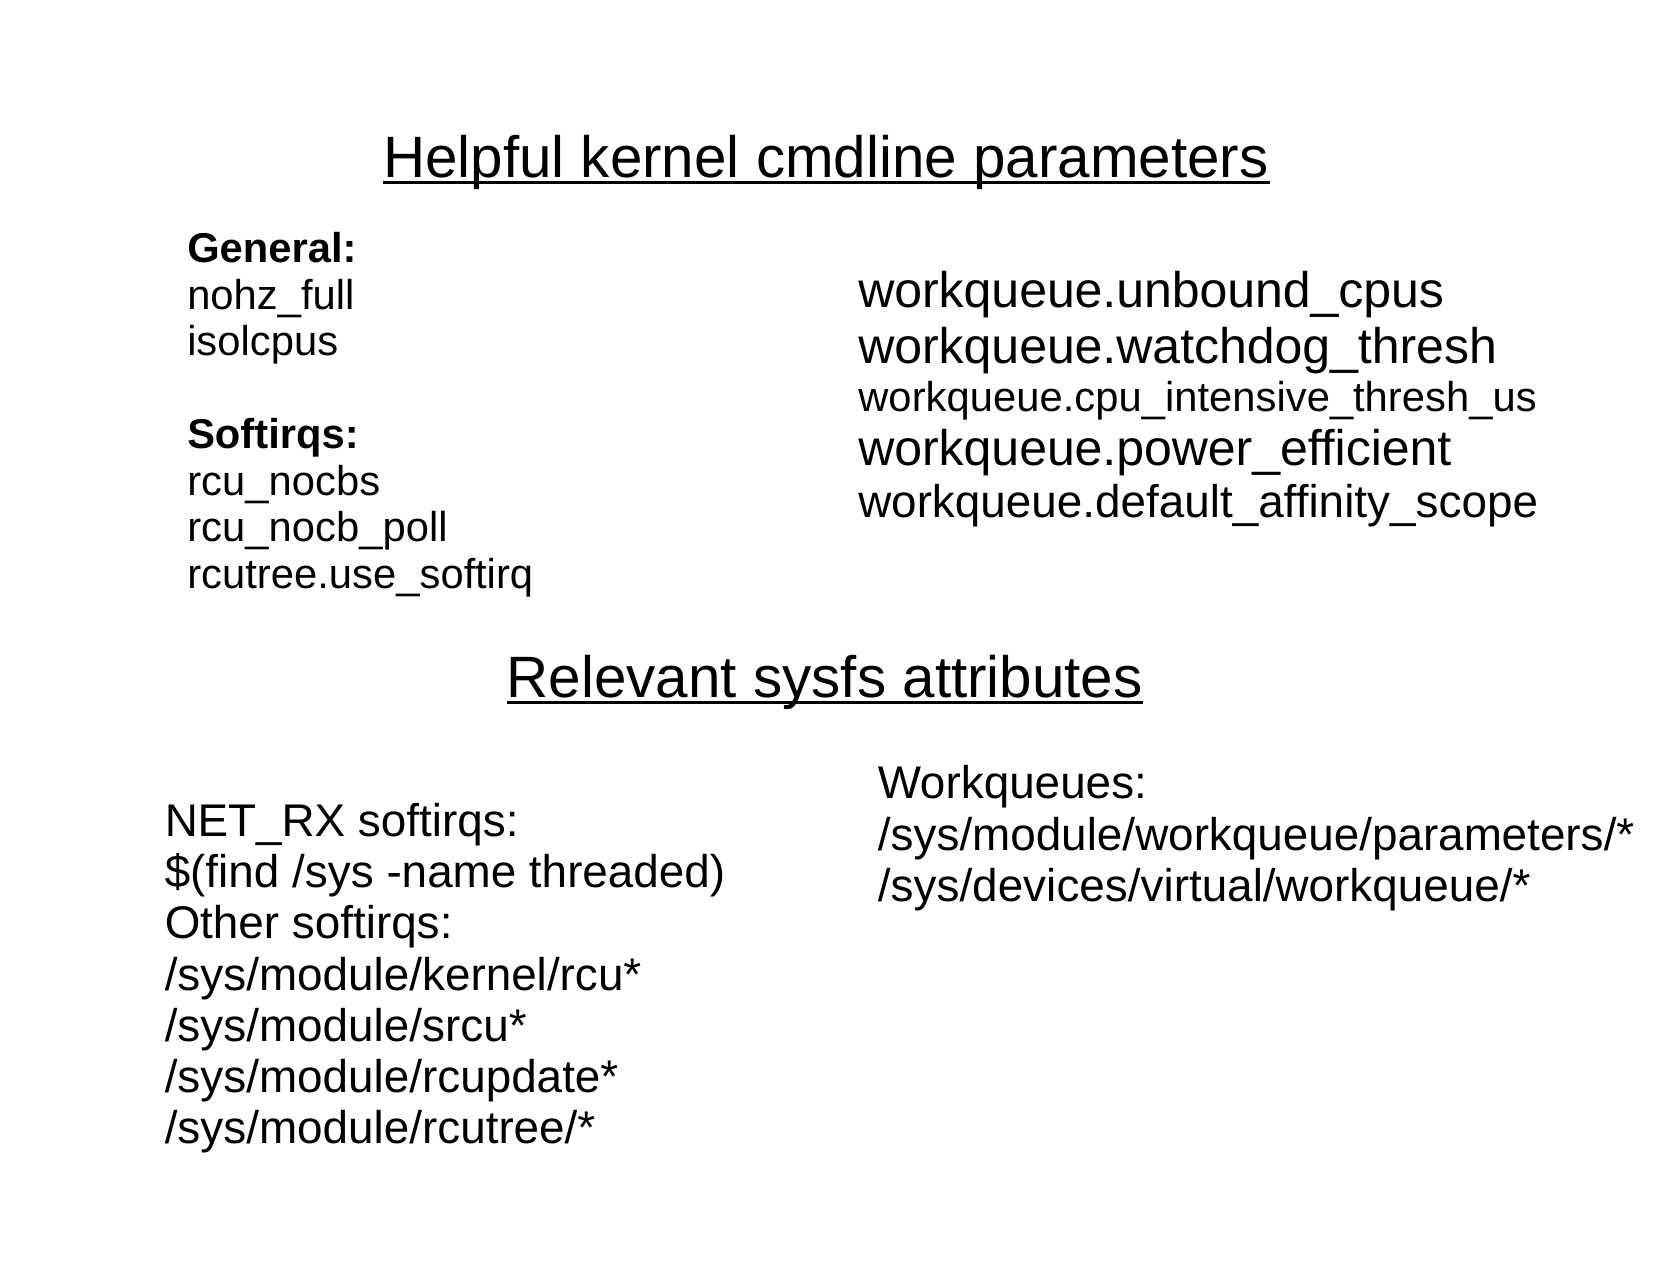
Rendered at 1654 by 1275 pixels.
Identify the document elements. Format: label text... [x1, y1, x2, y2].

text_box Workqueues: /sys/module/workqueue/parameters/* /sys/devices/virtual/workqueue/* [863, 750, 1650, 1201]
list workqueue.unbound_cpus workqueue.watchdog_thresh workqueue.cpu_intensive_thresh_us workqueue.power_efficient workqueue.default_affinity_scope [787, 262, 1571, 565]
text_box Relevant sysfs attributes [491, 637, 1159, 751]
list General: nohz_full isolcpus Softirqs: rcu_nocbs rcu_nocb_poll rcutree.use_softirq [116, 225, 751, 638]
text_box NET_RX softirqs: $(find /sys -name threaded) Other softirqs: /sys/module/kernel/rcu* /sys/module/srcu* /sys/module/rcupdate* /sys/module/rcutree/* [150, 787, 826, 1162]
title Helpful kernel cmdline parameters [82, 50, 1571, 264]
